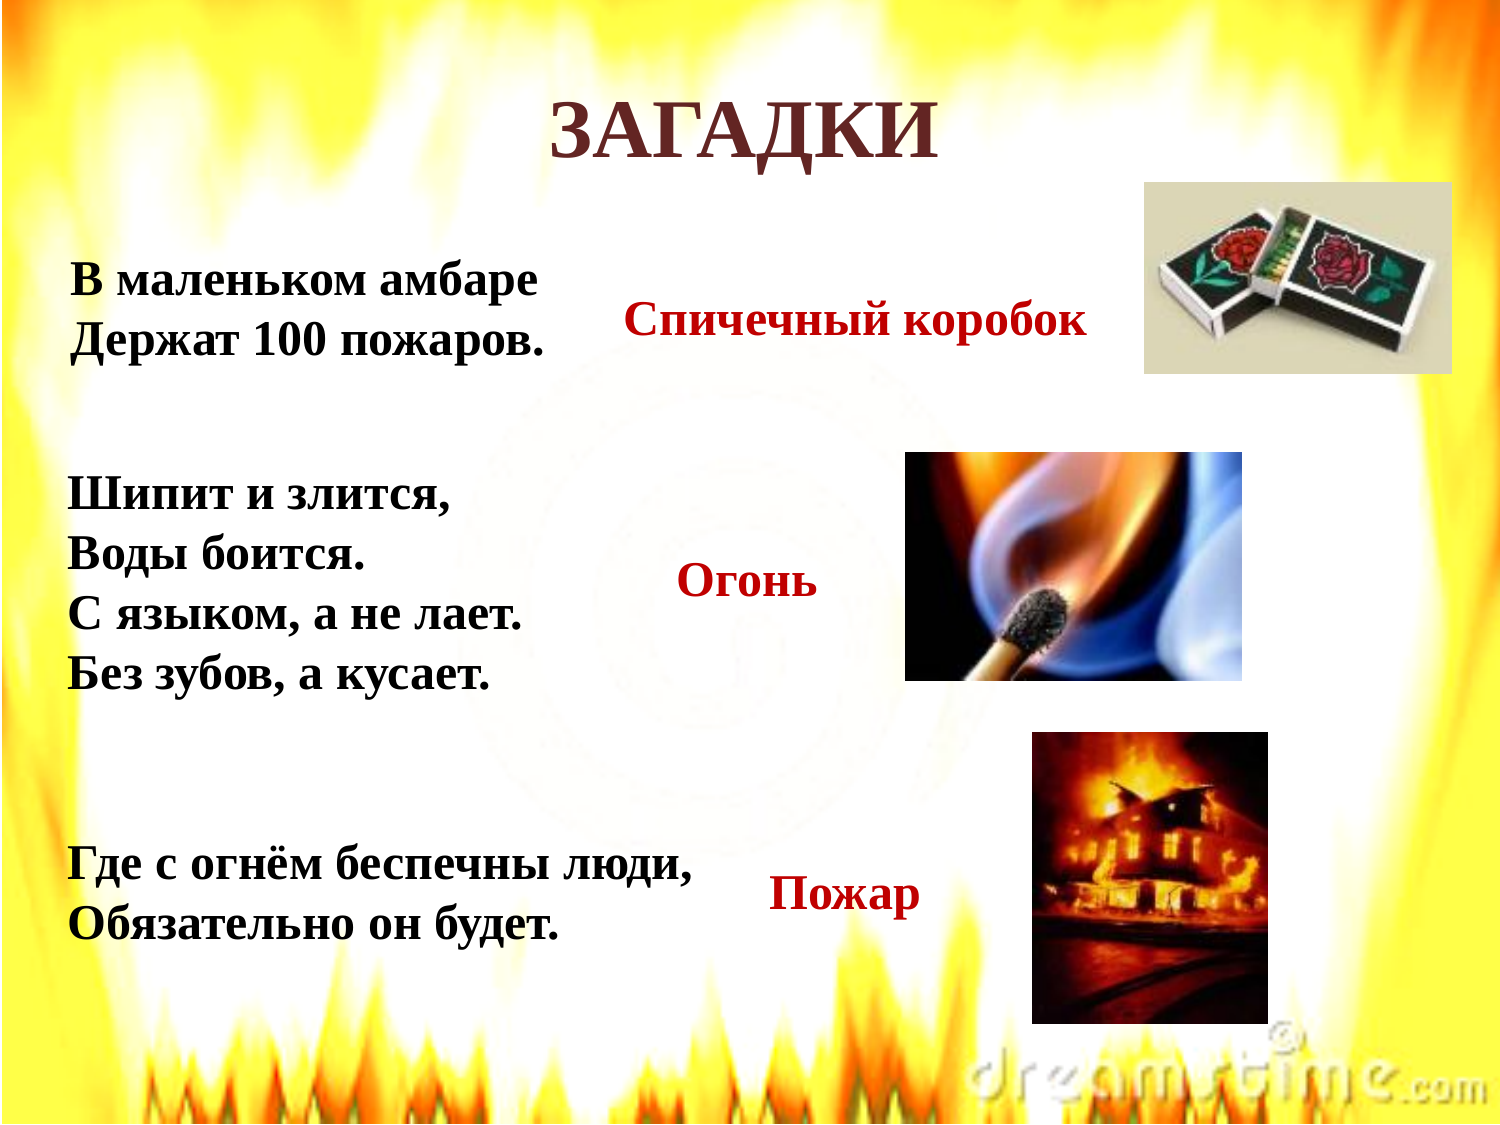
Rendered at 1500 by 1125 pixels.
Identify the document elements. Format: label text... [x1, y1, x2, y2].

text_box Пожар [754, 852, 936, 928]
text_box ЗАГАДКИ [534, 66, 955, 182]
text_box Спичечный коробок [608, 278, 1108, 353]
text_box Где с огнём беспечны люди, Обязательно он будет. [53, 822, 731, 957]
text_box Шипит и злится, Воды боится. С языком, а не лает. Без зубов, а кусает. [53, 452, 582, 708]
picture [2, 0, 1500, 1124]
text_box В маленьком амбаре Держат 100 пожаров. [55, 237, 567, 373]
text_box Огонь [662, 539, 833, 615]
